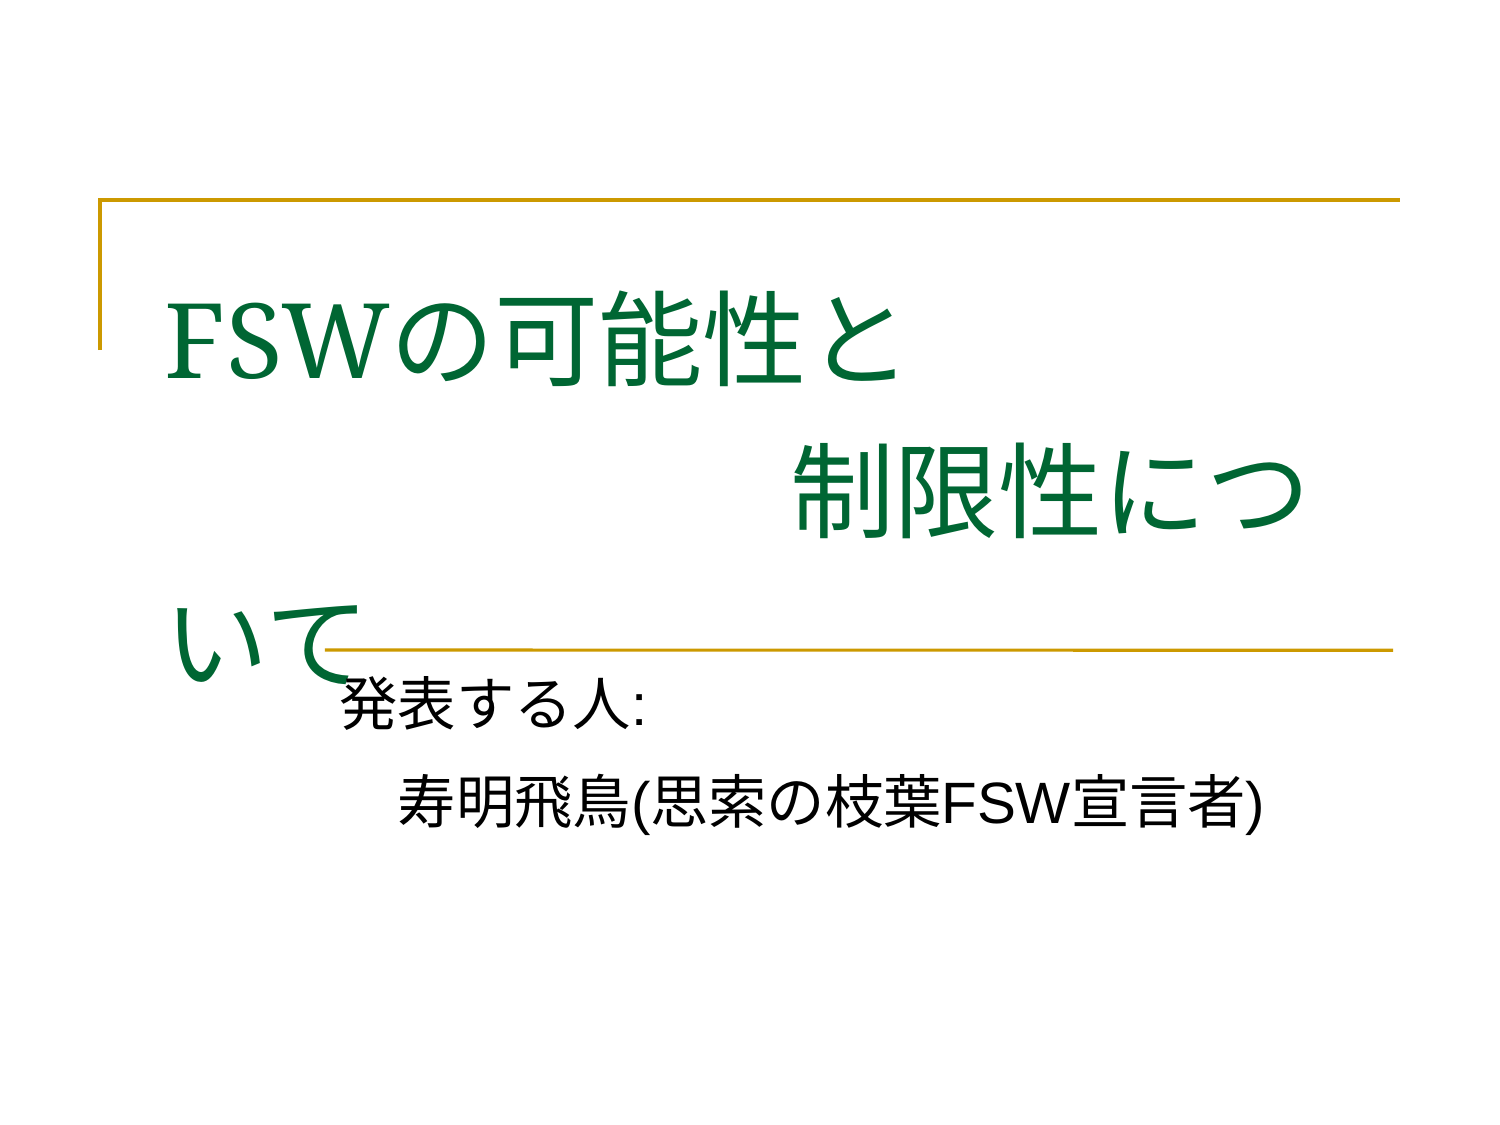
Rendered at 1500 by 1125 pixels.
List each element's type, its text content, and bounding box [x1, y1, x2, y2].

title FSWの可能性と 制限性について [149, 249, 1401, 538]
subtitle 発表する人: 寿明飛鳥(思索の枝葉FSW宣言者)‏ [324, 650, 1401, 938]
